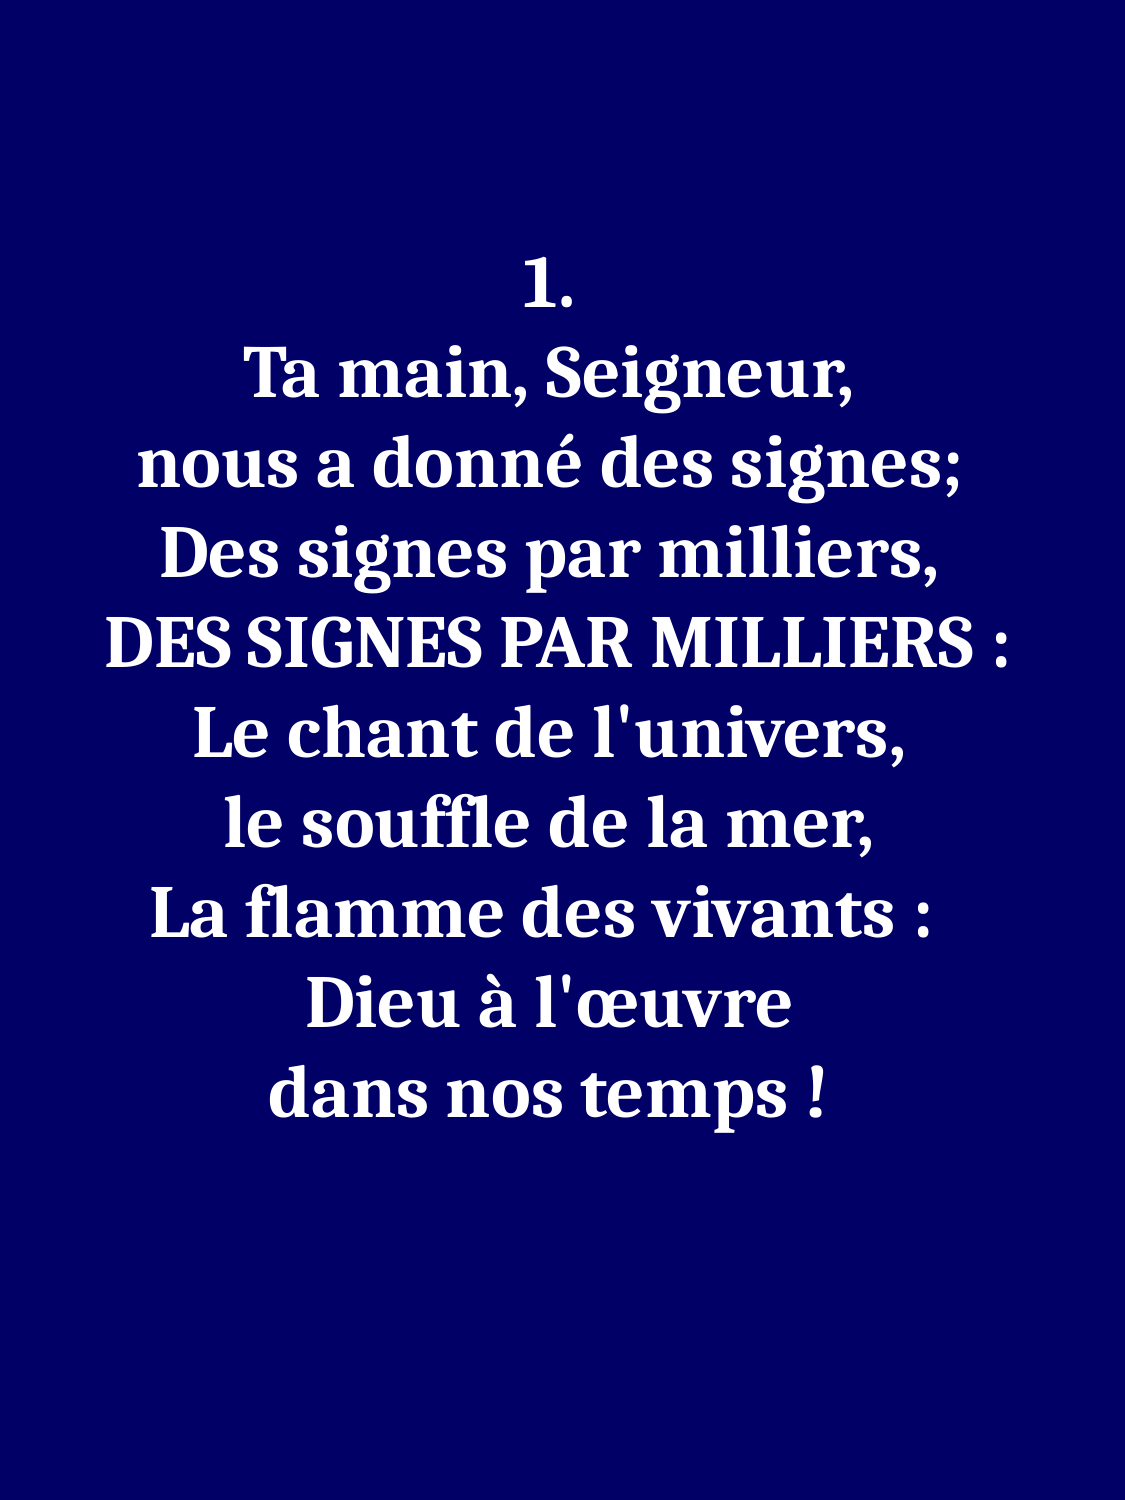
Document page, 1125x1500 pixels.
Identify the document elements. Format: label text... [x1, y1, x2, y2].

text_box 1. Ta main, Seigneur, nous a donné des signes; Des signes par milliers, DES SIGNES PAR MILLIERS : Le chant de l'univers, le souffle de la mer, La flamme des vivants : Dieu à l'œuvre dans nos temps ! [0, 224, 1125, 1320]
